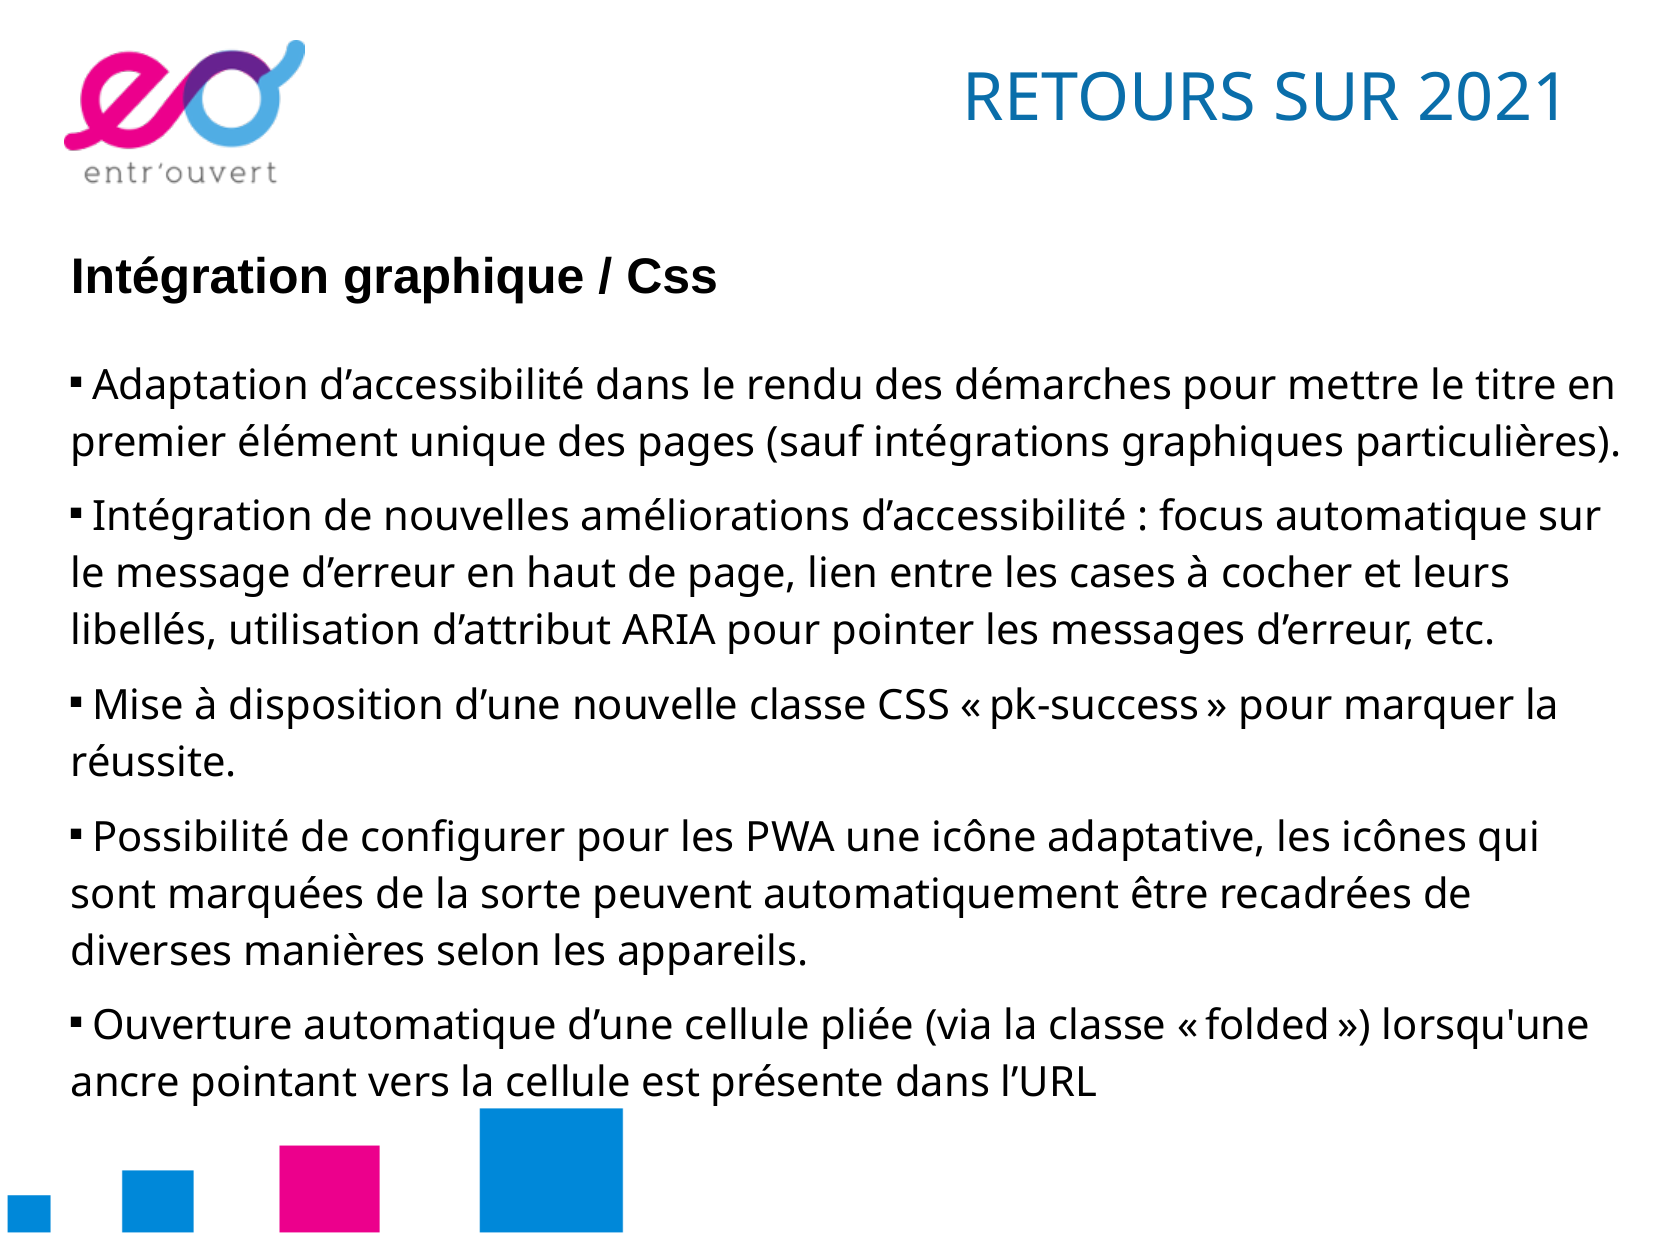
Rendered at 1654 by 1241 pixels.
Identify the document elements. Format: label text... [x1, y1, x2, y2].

text_box Adaptation d’accessibilité dans le rendu des démarches pour mettre le titre en premier élément unique des pages (sauf intégrations graphiques particulières). Intégration de nouvelles améliorations d’accessibilité : focus automatique sur le message d’erreur en haut de page, lien entre les cases à cocher et leurs libellés, utilisation d’attribut ARIA pour pointer les messages d’erreur, etc. Mise à disposition d’une nouvelle classe CSS « pk-success » pour marquer la réussite. Possibilité de configurer pour les PWA une icône adaptative, les icônes qui sont marquées de la sorte peuvent automatiquement être recadrées de diverses manières selon les appareils. Ouverture automatique d’une cellule pliée (via la classe « folded ») lorsqu'une ancre pointant vers la cellule est présente dans l’URL [70, 354, 1633, 1026]
picture [64, 40, 305, 184]
title retours sur 2021 [354, 49, 1571, 257]
picture [5, 1106, 626, 1235]
text_box Intégration graphique / Css [70, 248, 1548, 354]
